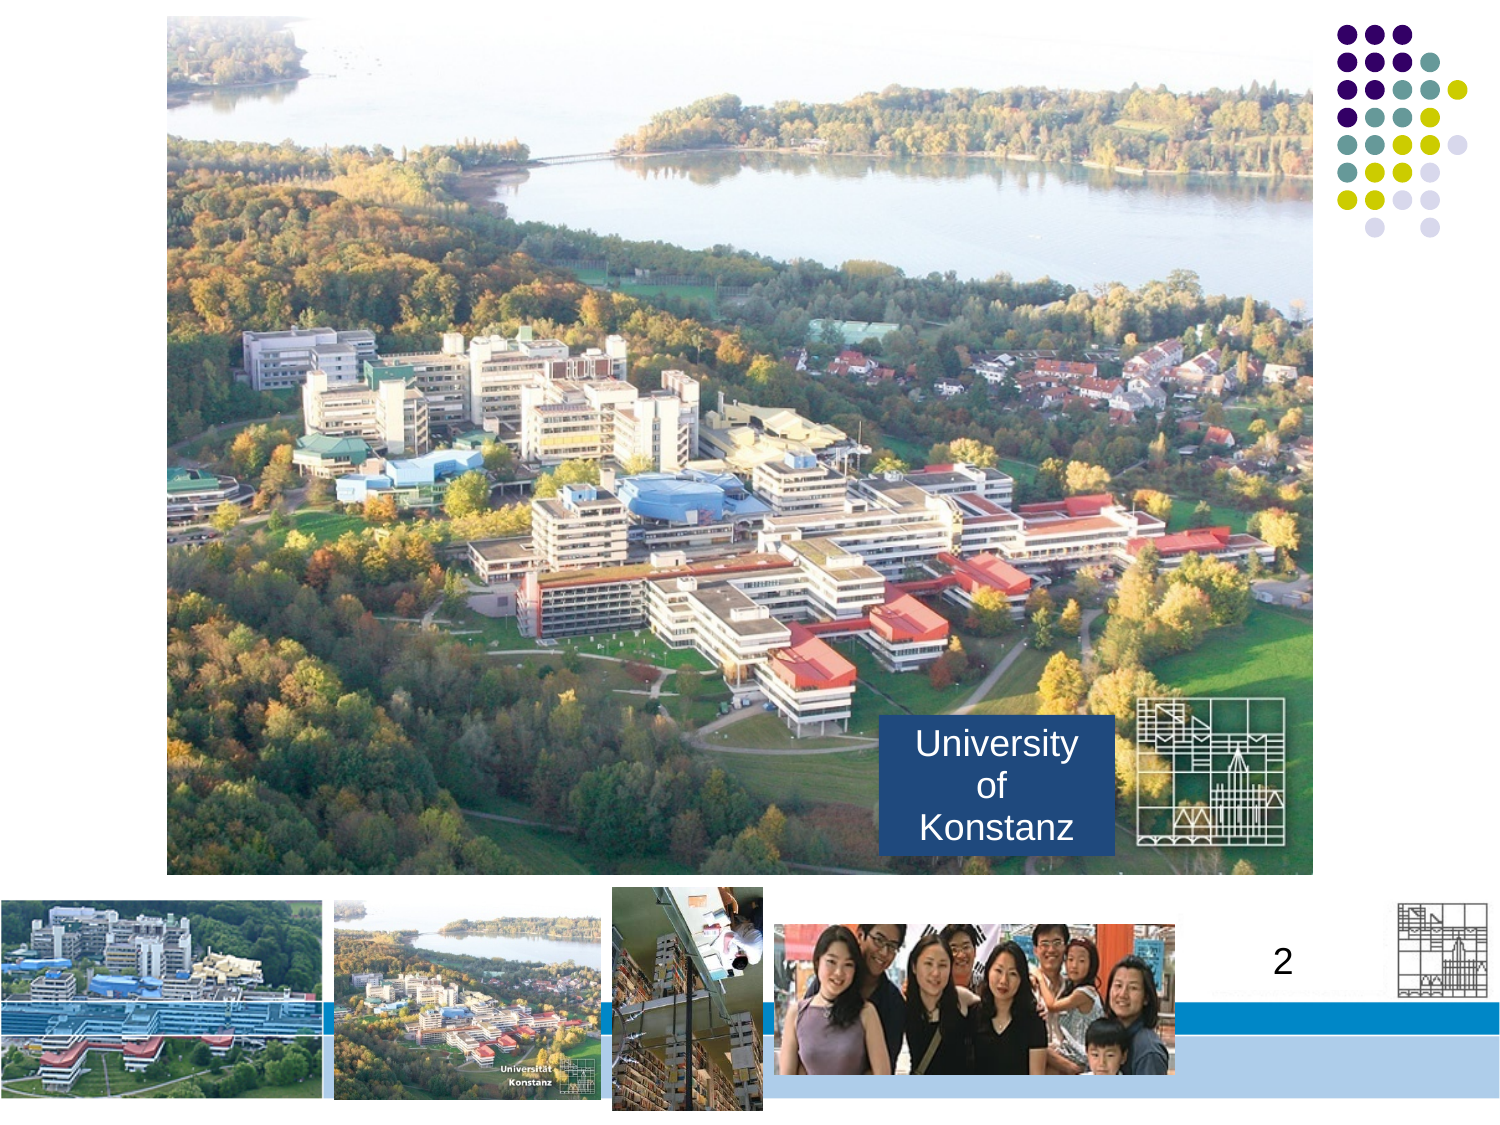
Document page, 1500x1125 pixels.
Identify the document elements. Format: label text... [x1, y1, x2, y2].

picture [0, 887, 1500, 1111]
picture [167, 16, 1313, 876]
text_box 2 [1183, 890, 1383, 990]
text_box University of Konstanz [878, 714, 1115, 815]
